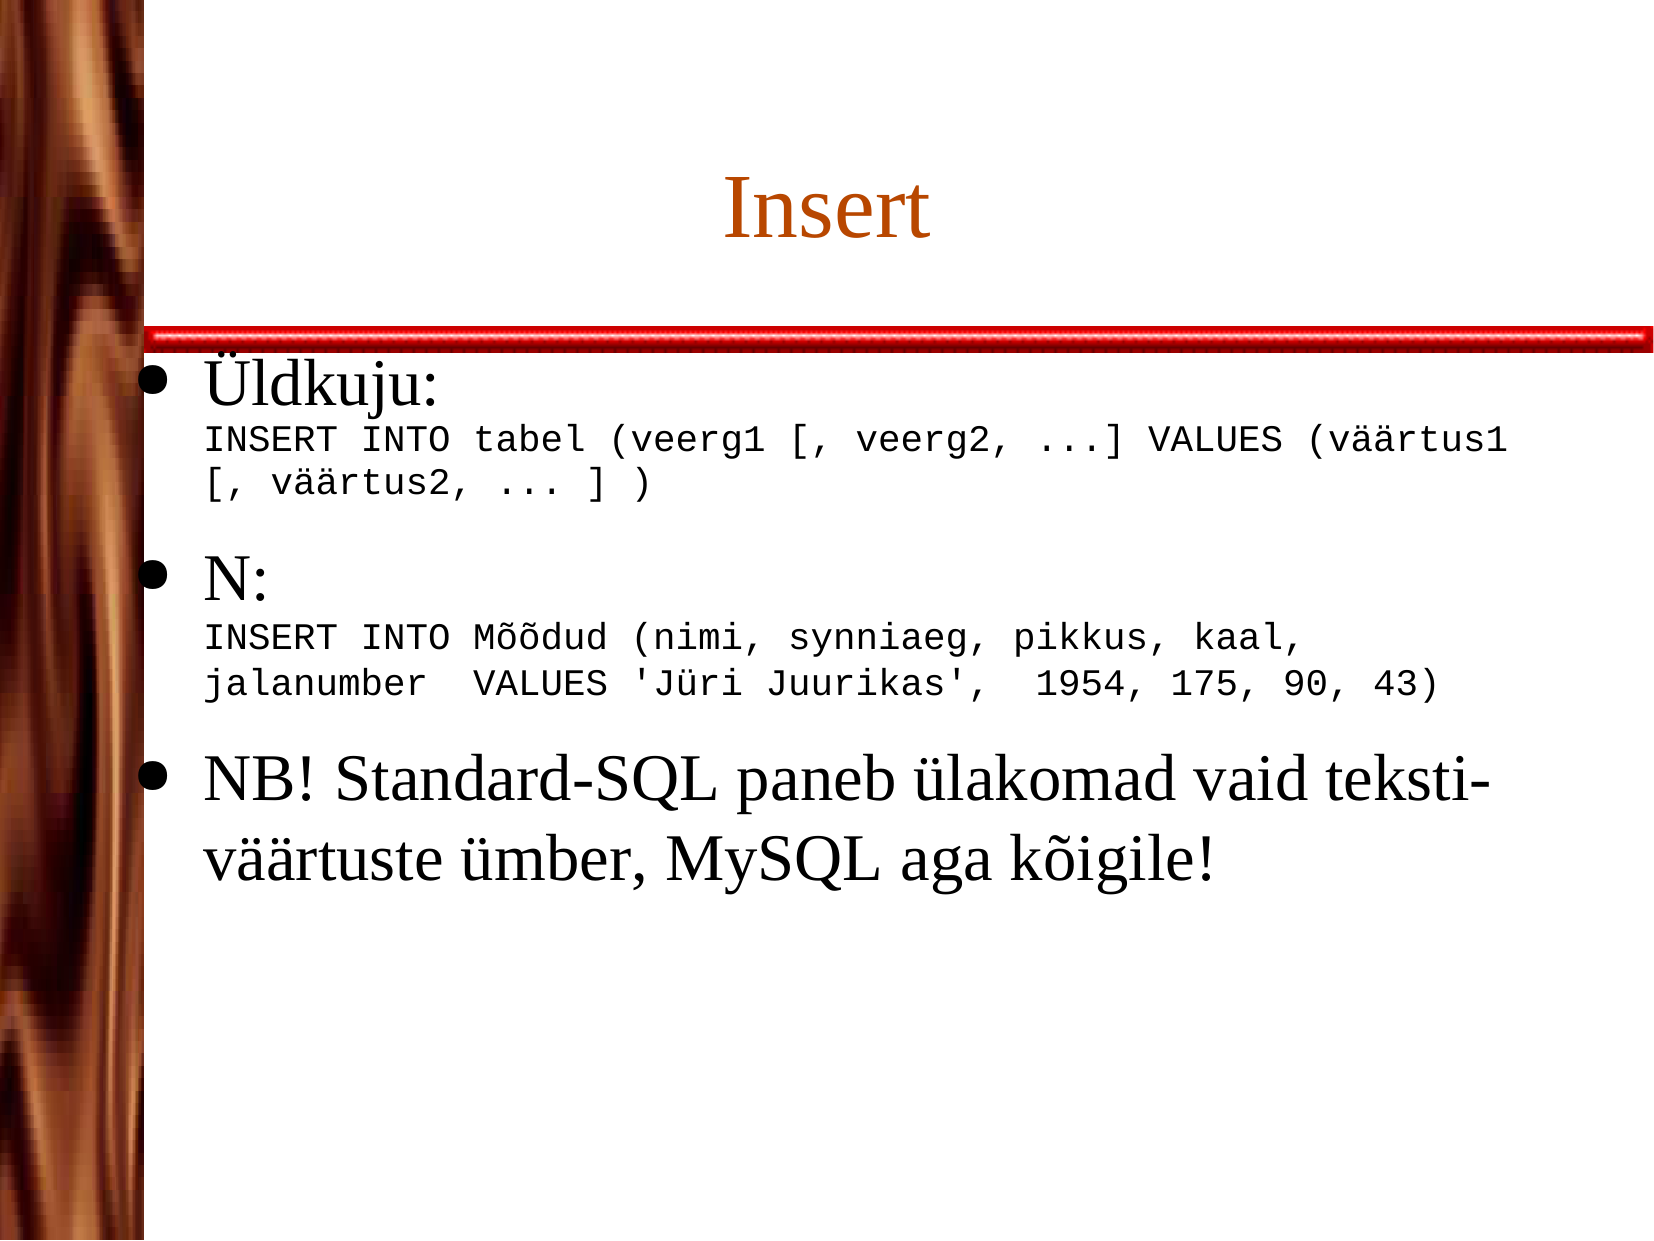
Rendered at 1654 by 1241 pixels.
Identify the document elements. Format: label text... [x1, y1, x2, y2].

list Üldkuju: INSERT INTO tabel (veerg1 [, veerg2, ...] VALUES (väärtus1 [, väärtus2, ... ] ) N: INSERT INTO Mõõdud (nimi, synniaeg, pikkus, kaal, jalanumber VALUES 'Jüri Juurikas', 1954, 175, 90, 43) NB! Standard-SQL paneb ülakomad vaid teksti- väärtuste ümber, MySQL aga kõigile! [121, 344, 1533, 1126]
title Insert [121, 98, 1533, 314]
picture [0, 0, 1654, 1240]
